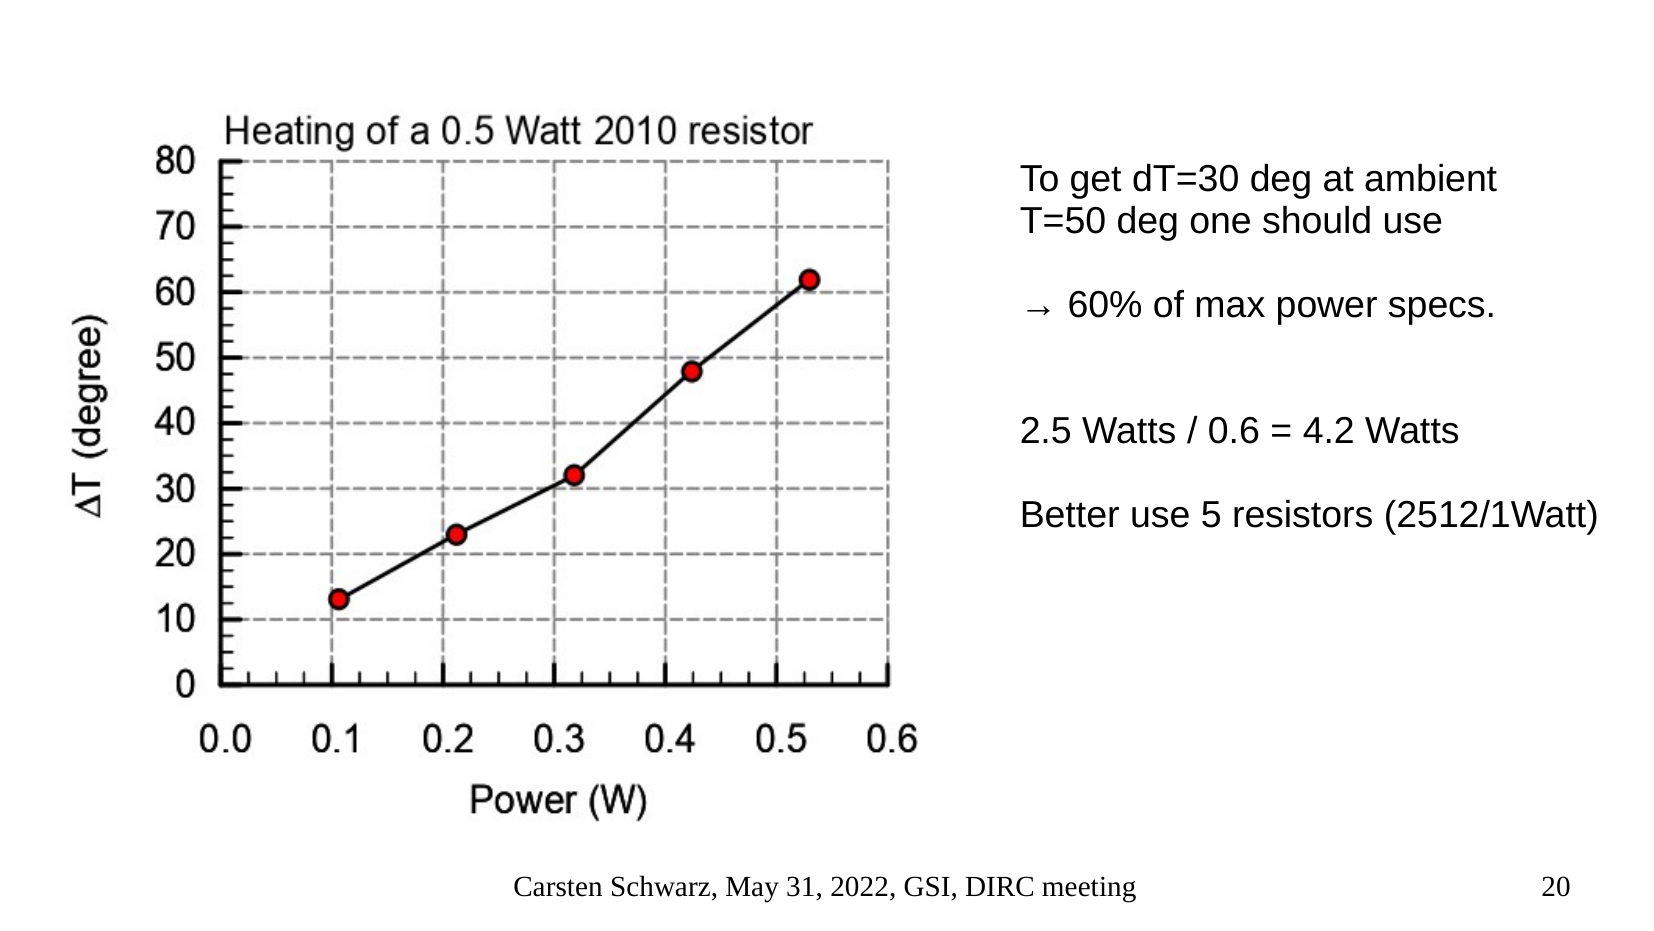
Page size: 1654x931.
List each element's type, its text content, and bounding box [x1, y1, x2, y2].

text_box To get dT=30 deg at ambient T=50 deg one should use → 60% of max power specs. 2.5 Watts / 0.6 = 4.2 Watts Better use 5 resistors (2512/1Watt) [1005, 150, 1615, 543]
picture [30, 96, 1079, 837]
